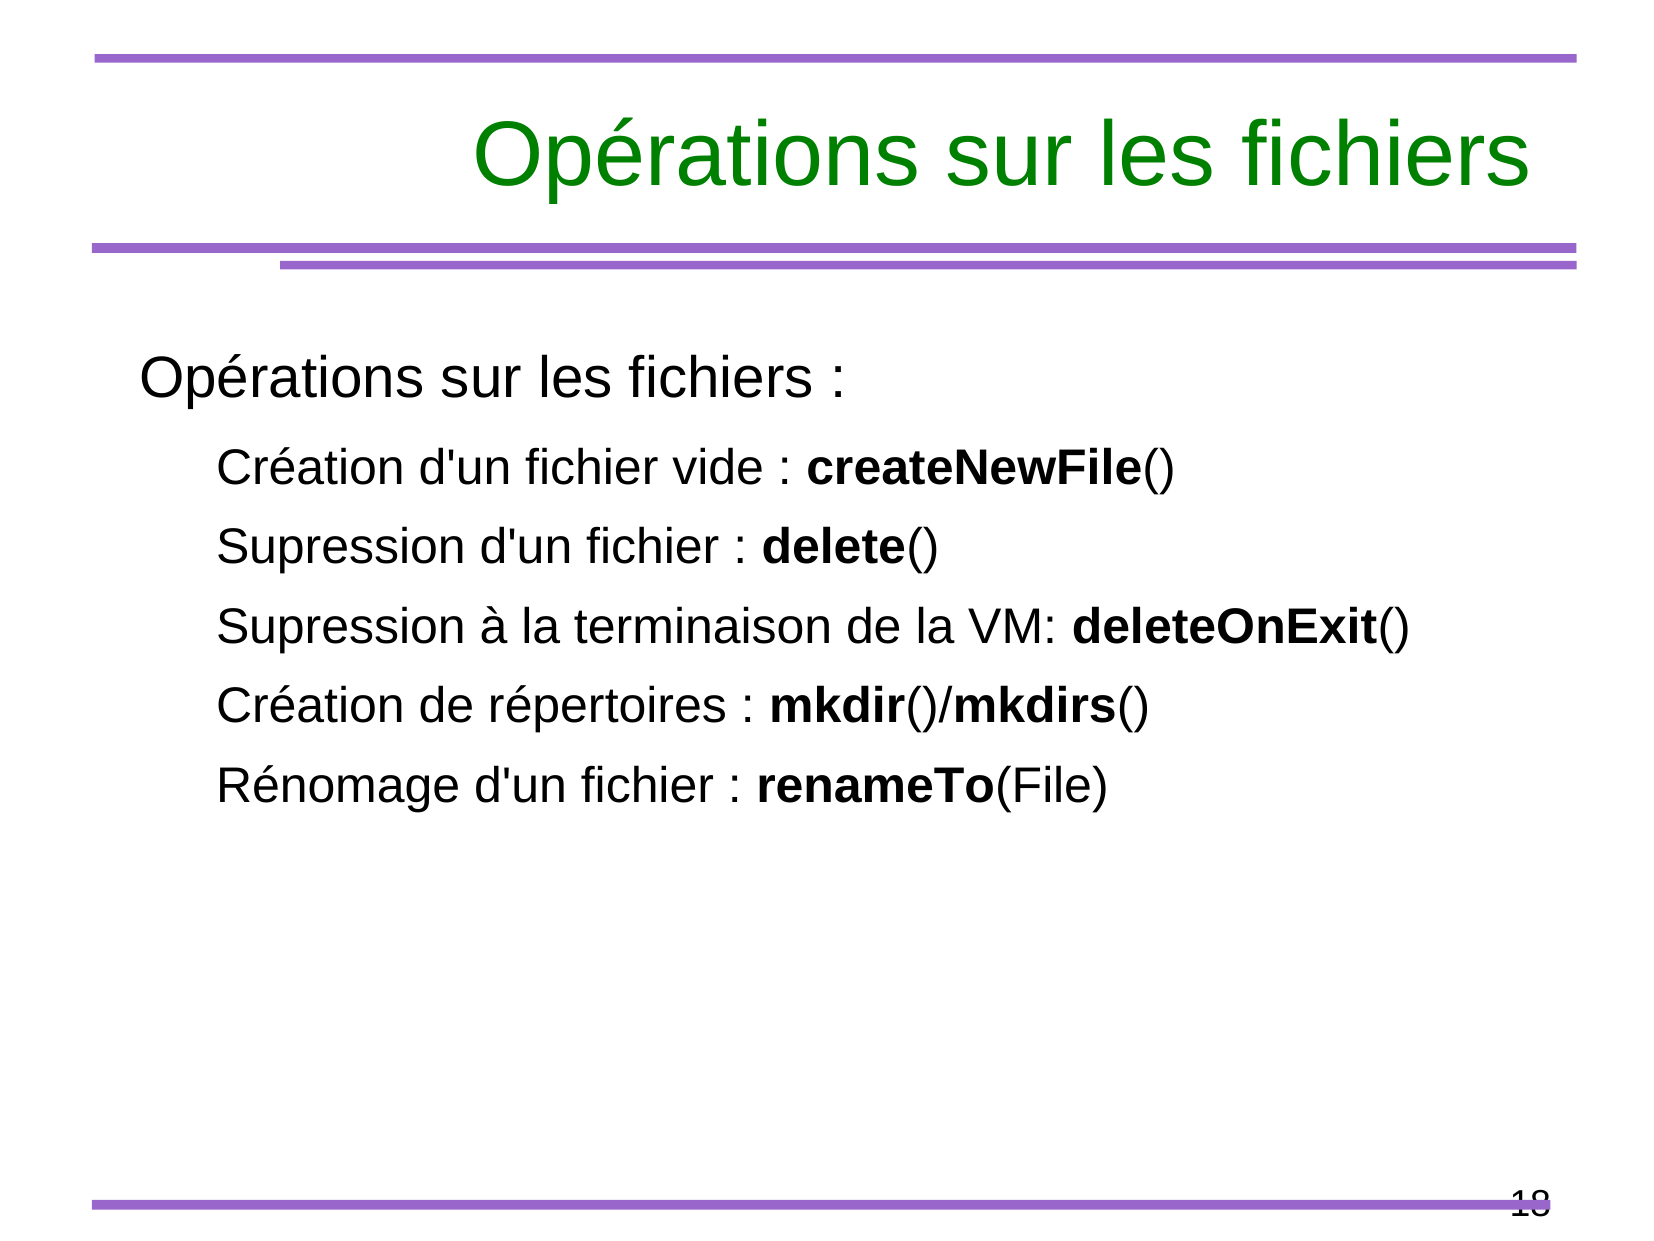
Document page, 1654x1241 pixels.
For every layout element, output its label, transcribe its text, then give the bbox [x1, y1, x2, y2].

title Opérations sur les fichiers [121, 49, 1534, 257]
list Opérations sur les fichiers : Création d'un fichier vide : createNewFile() Supression d'un fichier : delete() Supression à la terminaison de la VM: deleteOnExit() Création de répertoires : mkdir()/mkdirs() Rénomage d'un fichier : renameTo(File) [121, 344, 1534, 1127]
